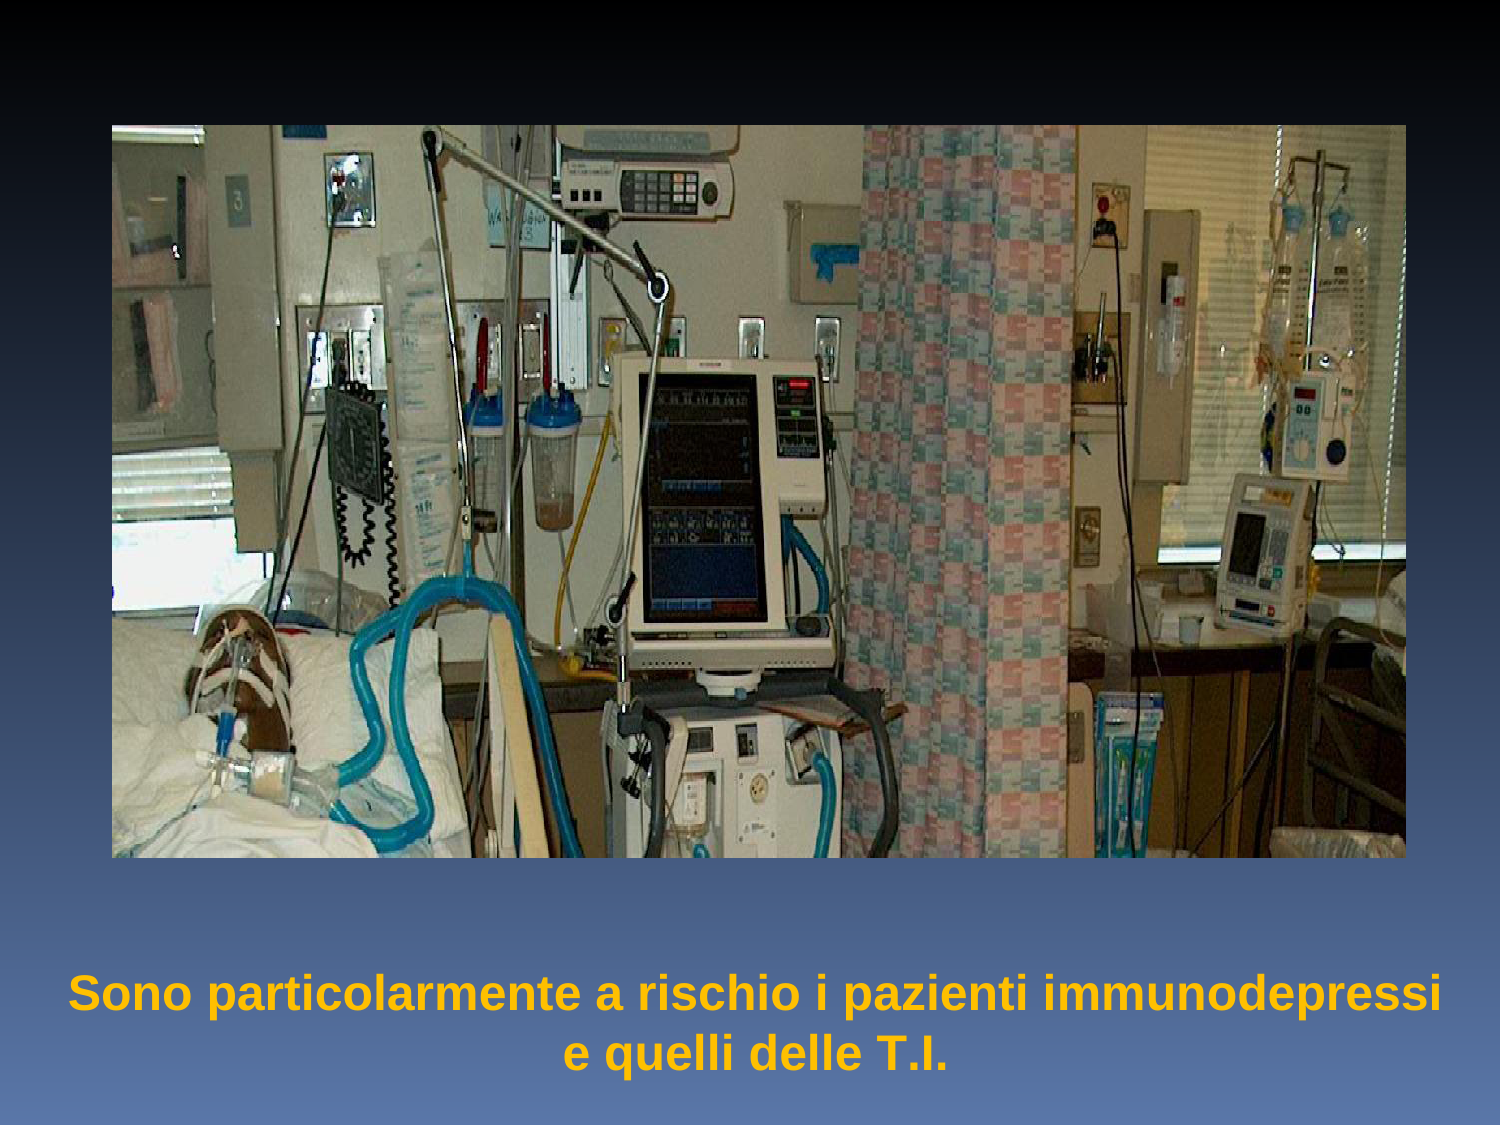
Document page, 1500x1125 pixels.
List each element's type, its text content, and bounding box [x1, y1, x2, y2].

picture [112, 125, 1406, 858]
text_box Sono particolarmente a rischio i pazienti immunodepressi e quelli delle T.I. [53, 952, 1459, 1088]
